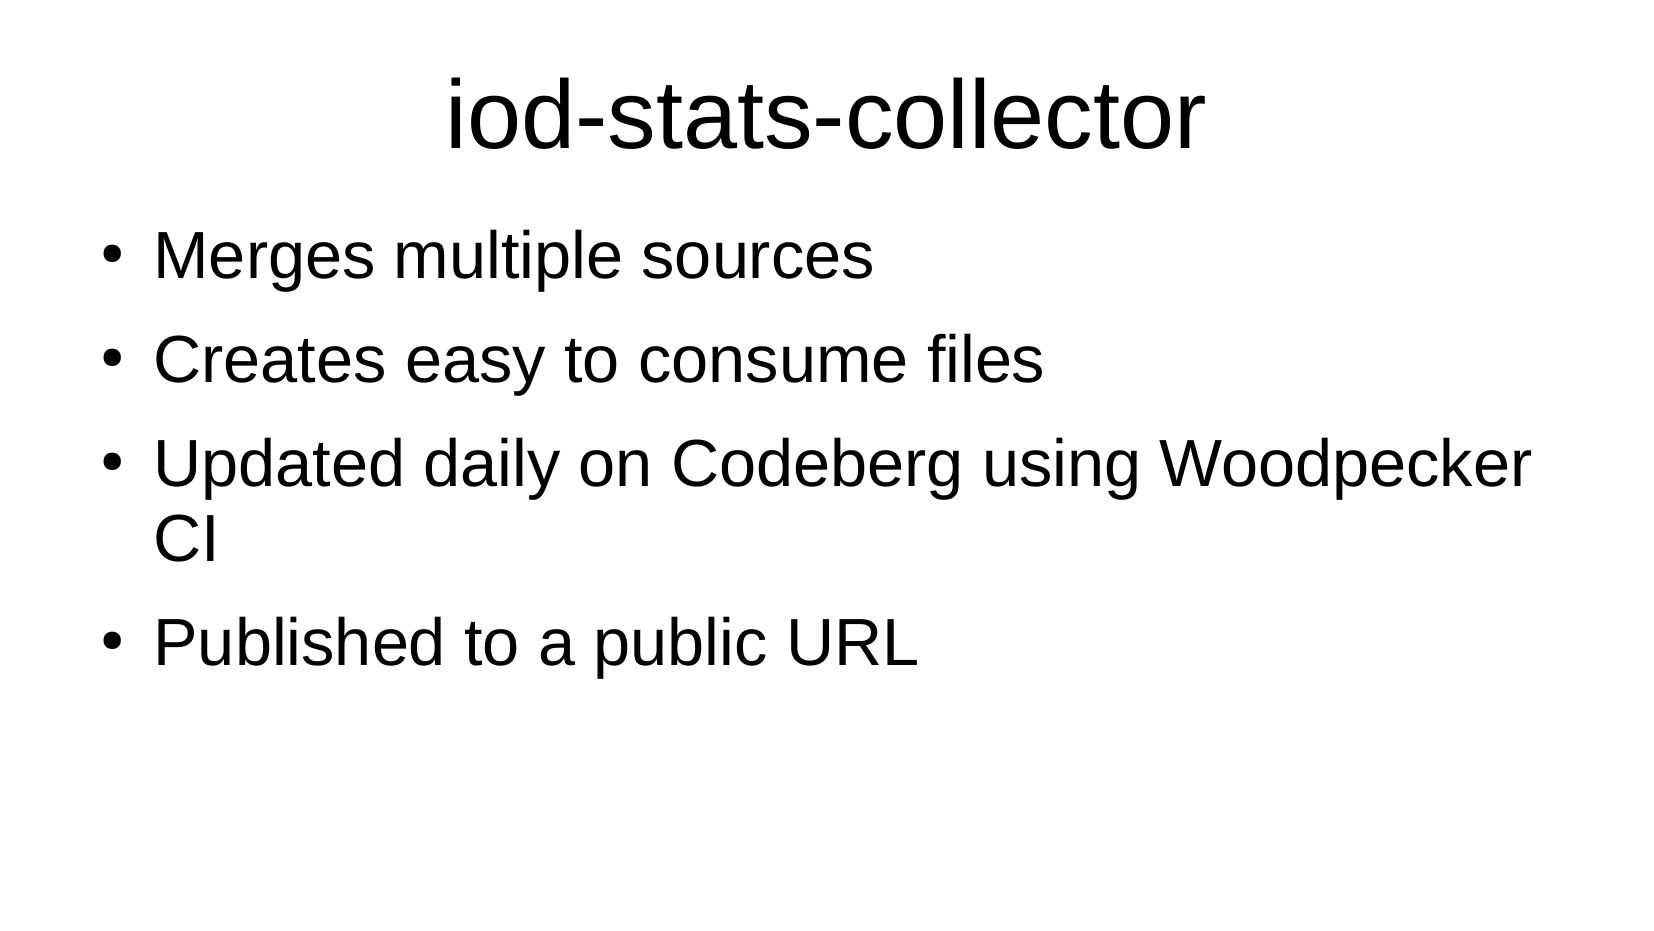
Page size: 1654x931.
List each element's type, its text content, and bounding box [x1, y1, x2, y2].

list Merges multiple sources Creates easy to consume files Updated daily on Codeberg using Woodpecker CI Published to a public URL [82, 217, 1571, 758]
title iod-stats-collector [82, 37, 1571, 193]
